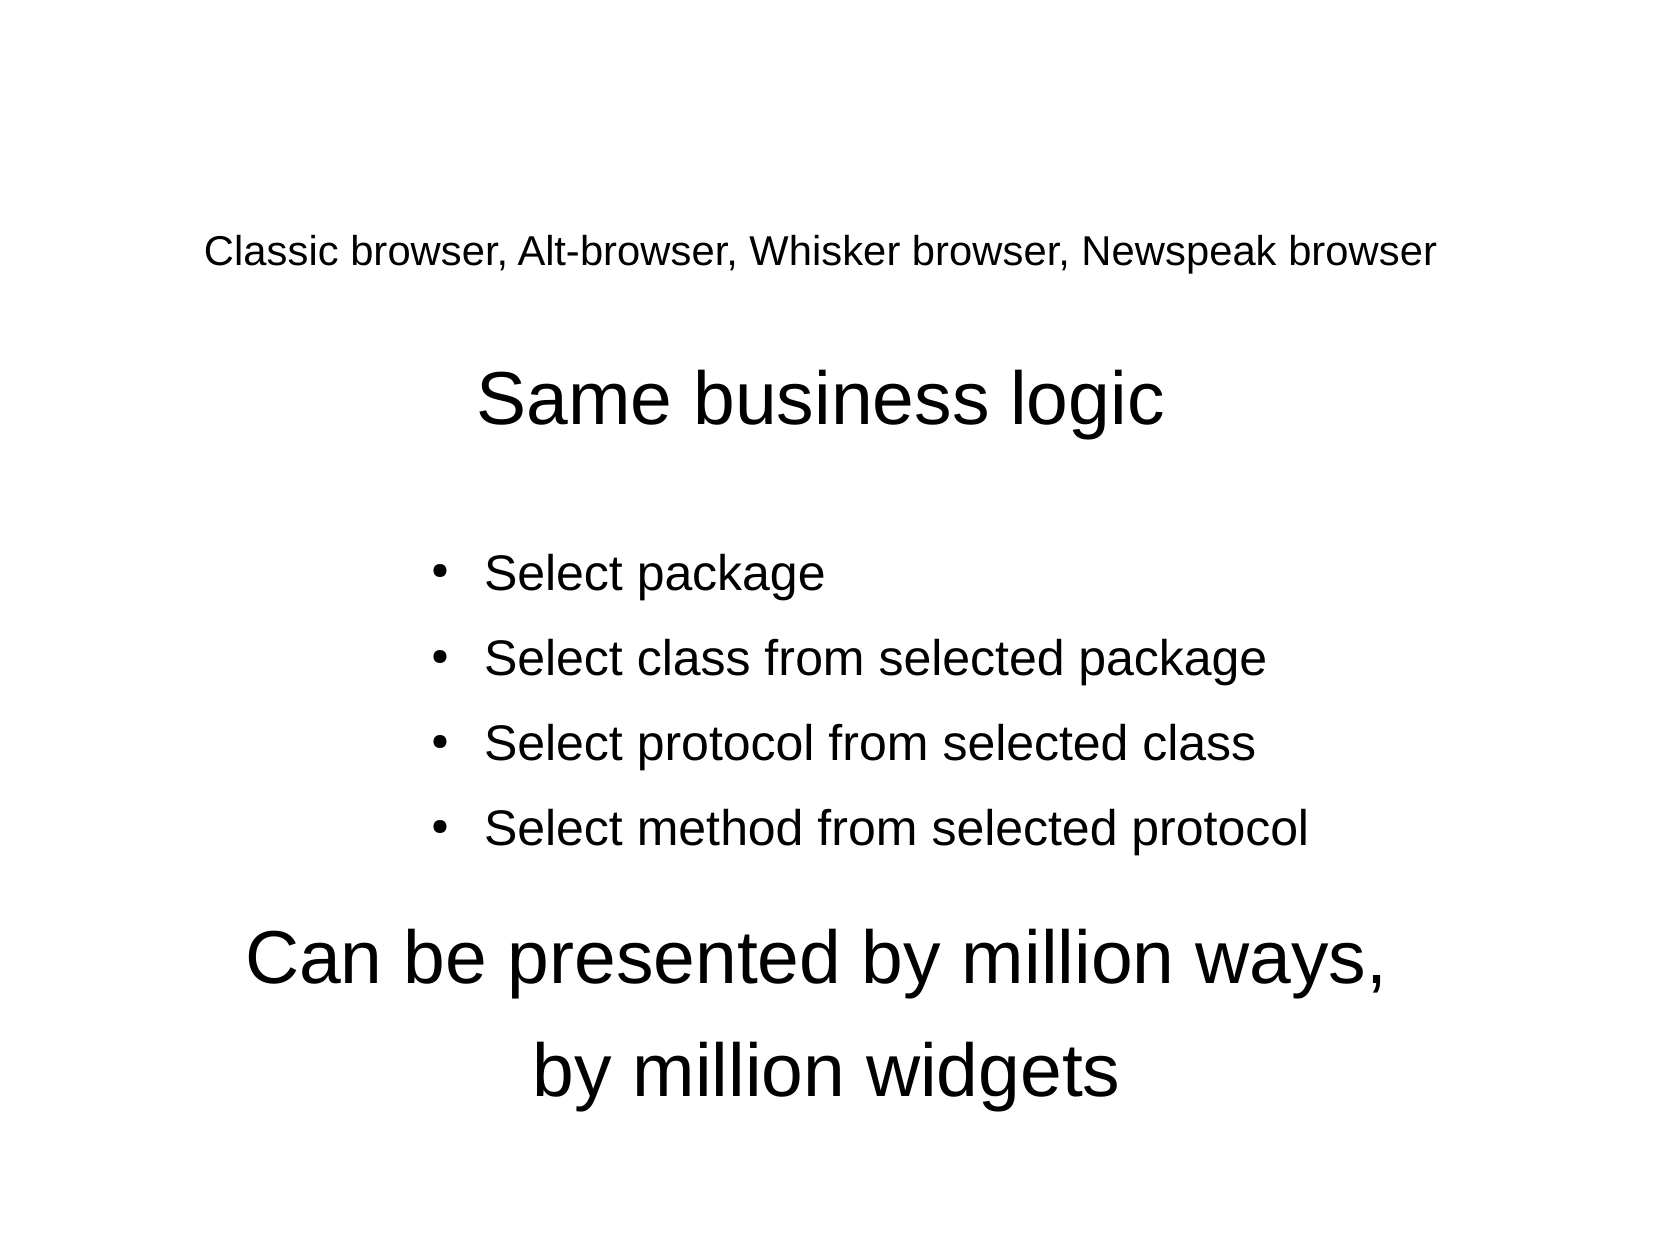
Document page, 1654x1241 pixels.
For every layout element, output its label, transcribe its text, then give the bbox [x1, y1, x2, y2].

title Classic browser, Alt-browser, Whisker browser, Newspeak browser [76, 147, 1565, 295]
title Same business logic [76, 295, 1565, 502]
list Can be presented by million ways, by million widgets [177, 915, 1477, 1187]
list Select package Select class from selected package Select protocol from selected class Select method from selected protocol [413, 544, 1388, 857]
